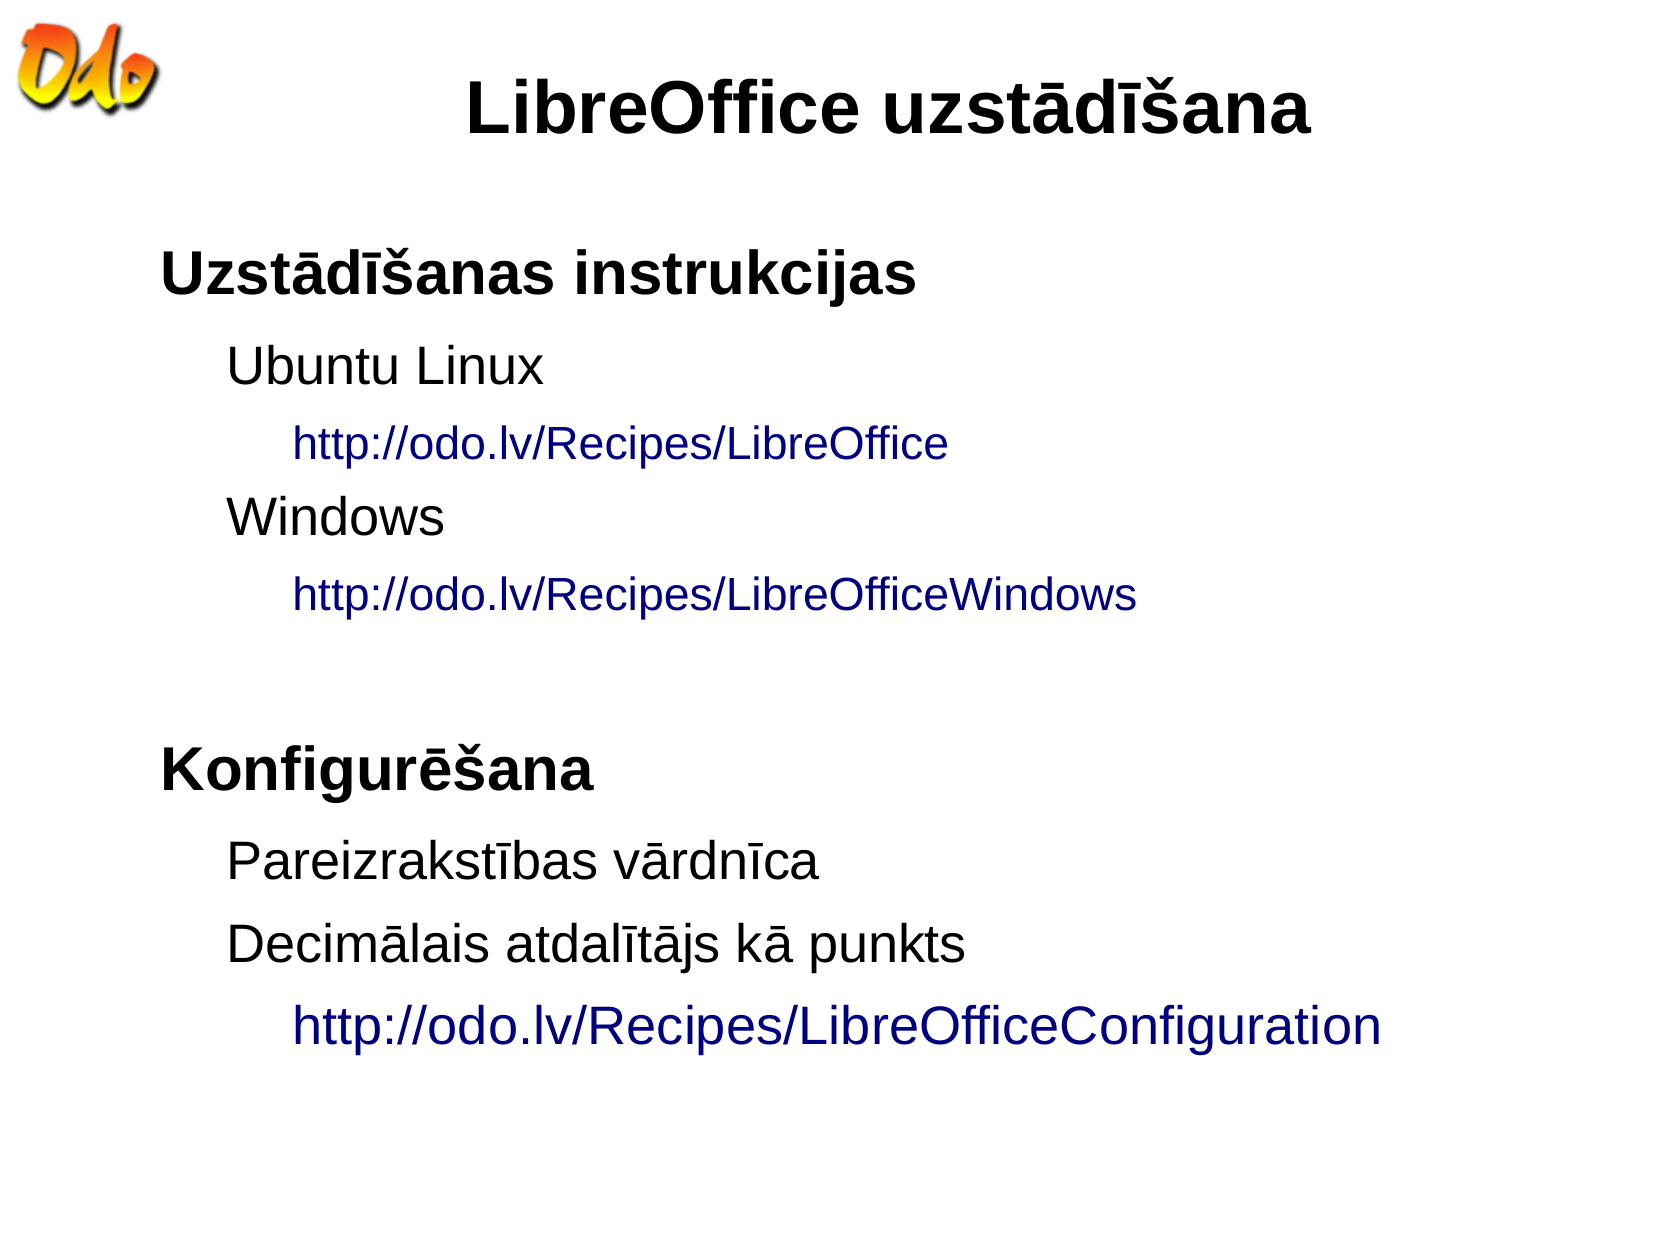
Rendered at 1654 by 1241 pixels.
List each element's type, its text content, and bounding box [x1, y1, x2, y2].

list Uzstādīšanas instrukcijas Ubuntu Linux http://odo.lv/Recipes/LibreOffice Windows http://odo.lv/Recipes/LibreOfficeWindows Konfigurēšana Pareizrakstības vārdnīca Decimālais atdalītājs kā punkts http://odo.lv/Recipes/LibreOfficeConfiguration [94, 238, 1583, 1058]
picture [11, 8, 167, 125]
title LibreOffice uzstādīšana [206, 49, 1571, 166]
